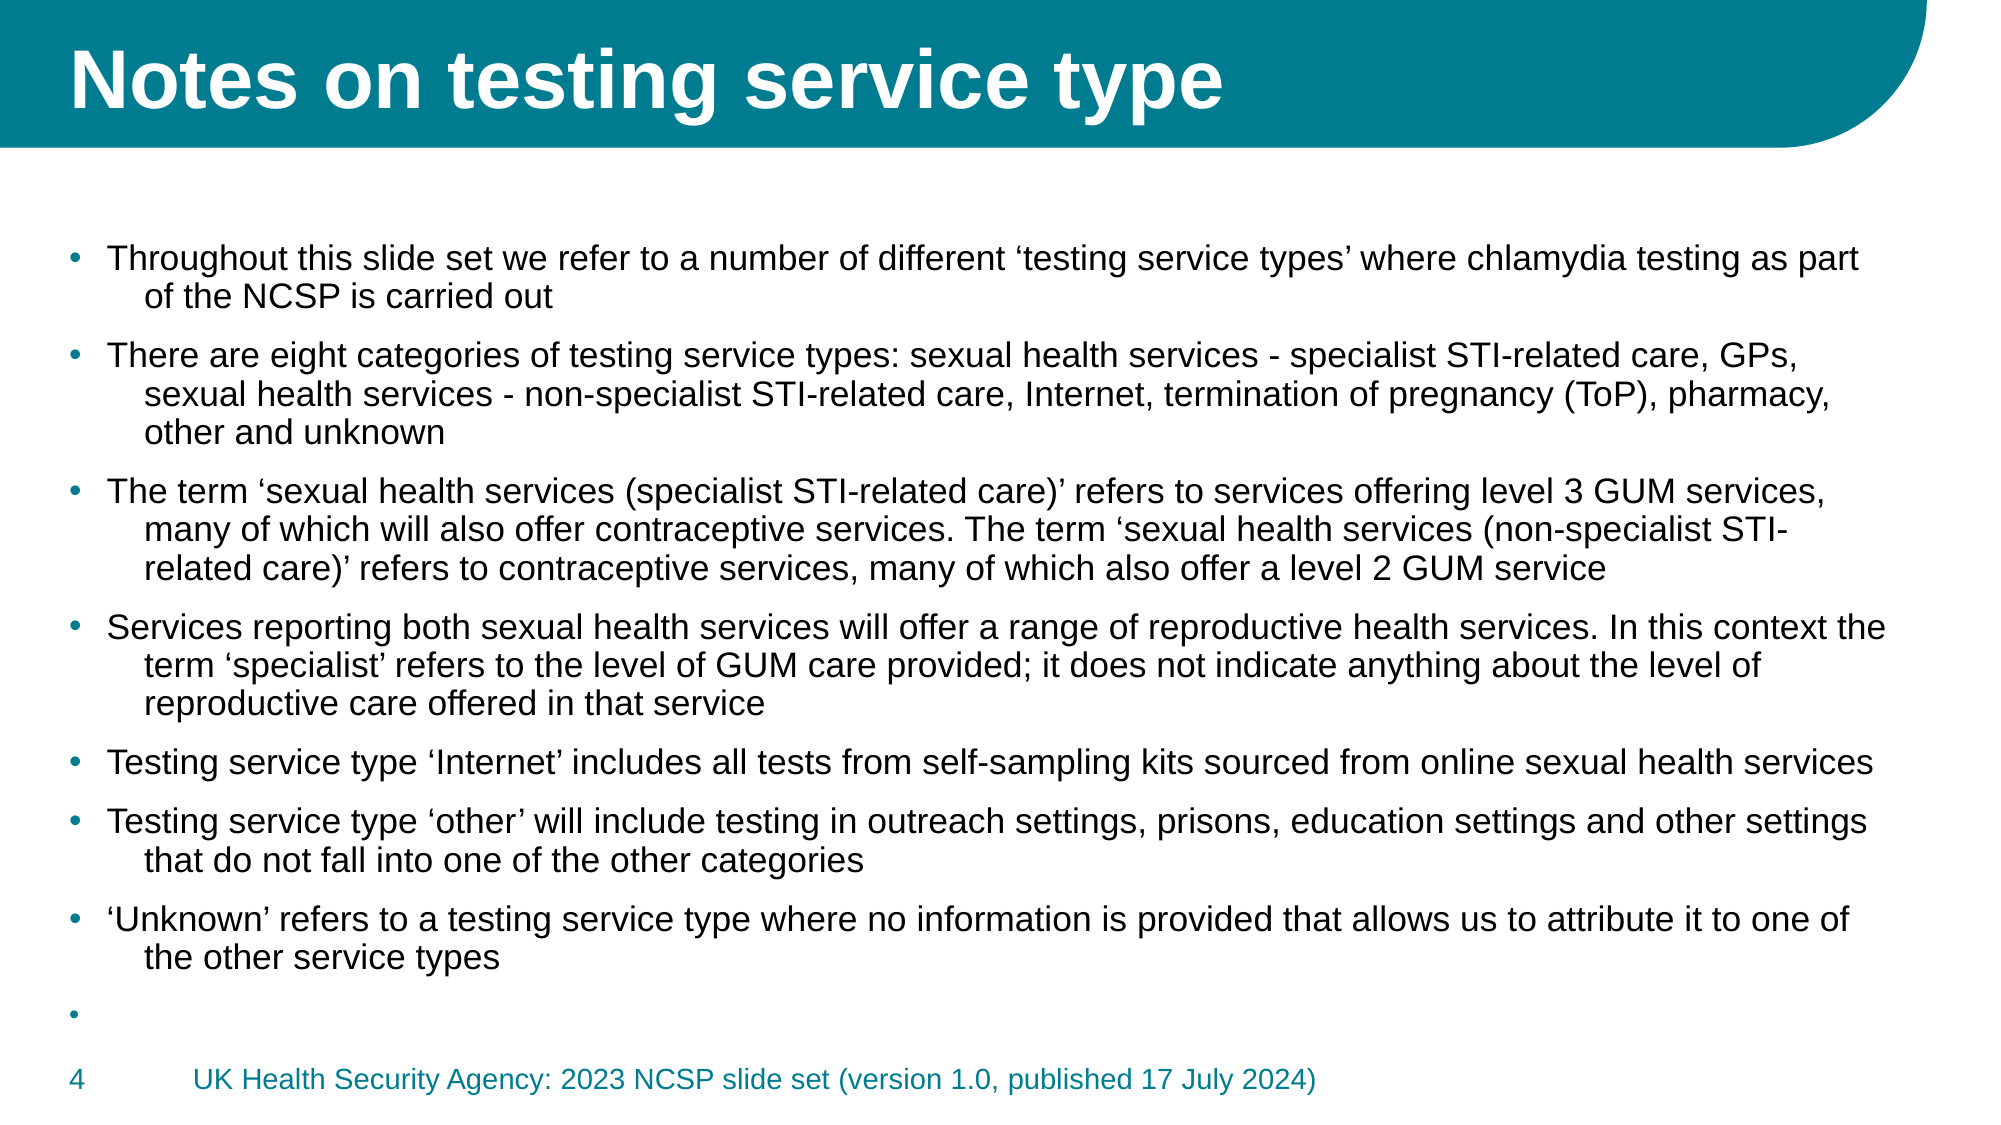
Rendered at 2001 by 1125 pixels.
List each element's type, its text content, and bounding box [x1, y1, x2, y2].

text_box [54, 1053, 152, 1112]
list Throughout this slide set we refer to a number of different ‘testing service types’ where chlamydia testing as part of the NCSP is carried out There are eight categories of testing service types: sexual health services - specialist STI-related care, GPs, sexual health services - non-specialist STI-related care, Internet, termination of pregnancy (ToP), pharmacy, other and unknown The term ‘sexual health services (specialist STI-related care)’ refers to services offering level 3 GUM services, many of which will also offer contraceptive services. The term ‘sexual health services (non-specialist STI-related care)’ refers to contraceptive services, many of which also offer a level 2 GUM service Services reporting both sexual health services will offer a range of reproductive health services. In this context the term ‘specialist’ refers to the level of GUM care provided; it does not indicate anything about the level of reproductive care offered in that service Testing service type ‘Internet’ includes all tests from self-sampling kits sourced from online sexual health services Testing service type ‘other’ will include testing in outreach settings, prisons, education settings and other settings that do not fall into one of the other categories ‘Unknown’ refers to a testing service type where no information is provided that allows us to attribute it to one of the other service types [54, 232, 1913, 1045]
title Notes on testing service type [54, 29, 1780, 134]
text_box UK Health Security Agency: 2023 NCSP slide set (version 1.0, published 17 July 2024) [177, 1053, 1820, 1113]
